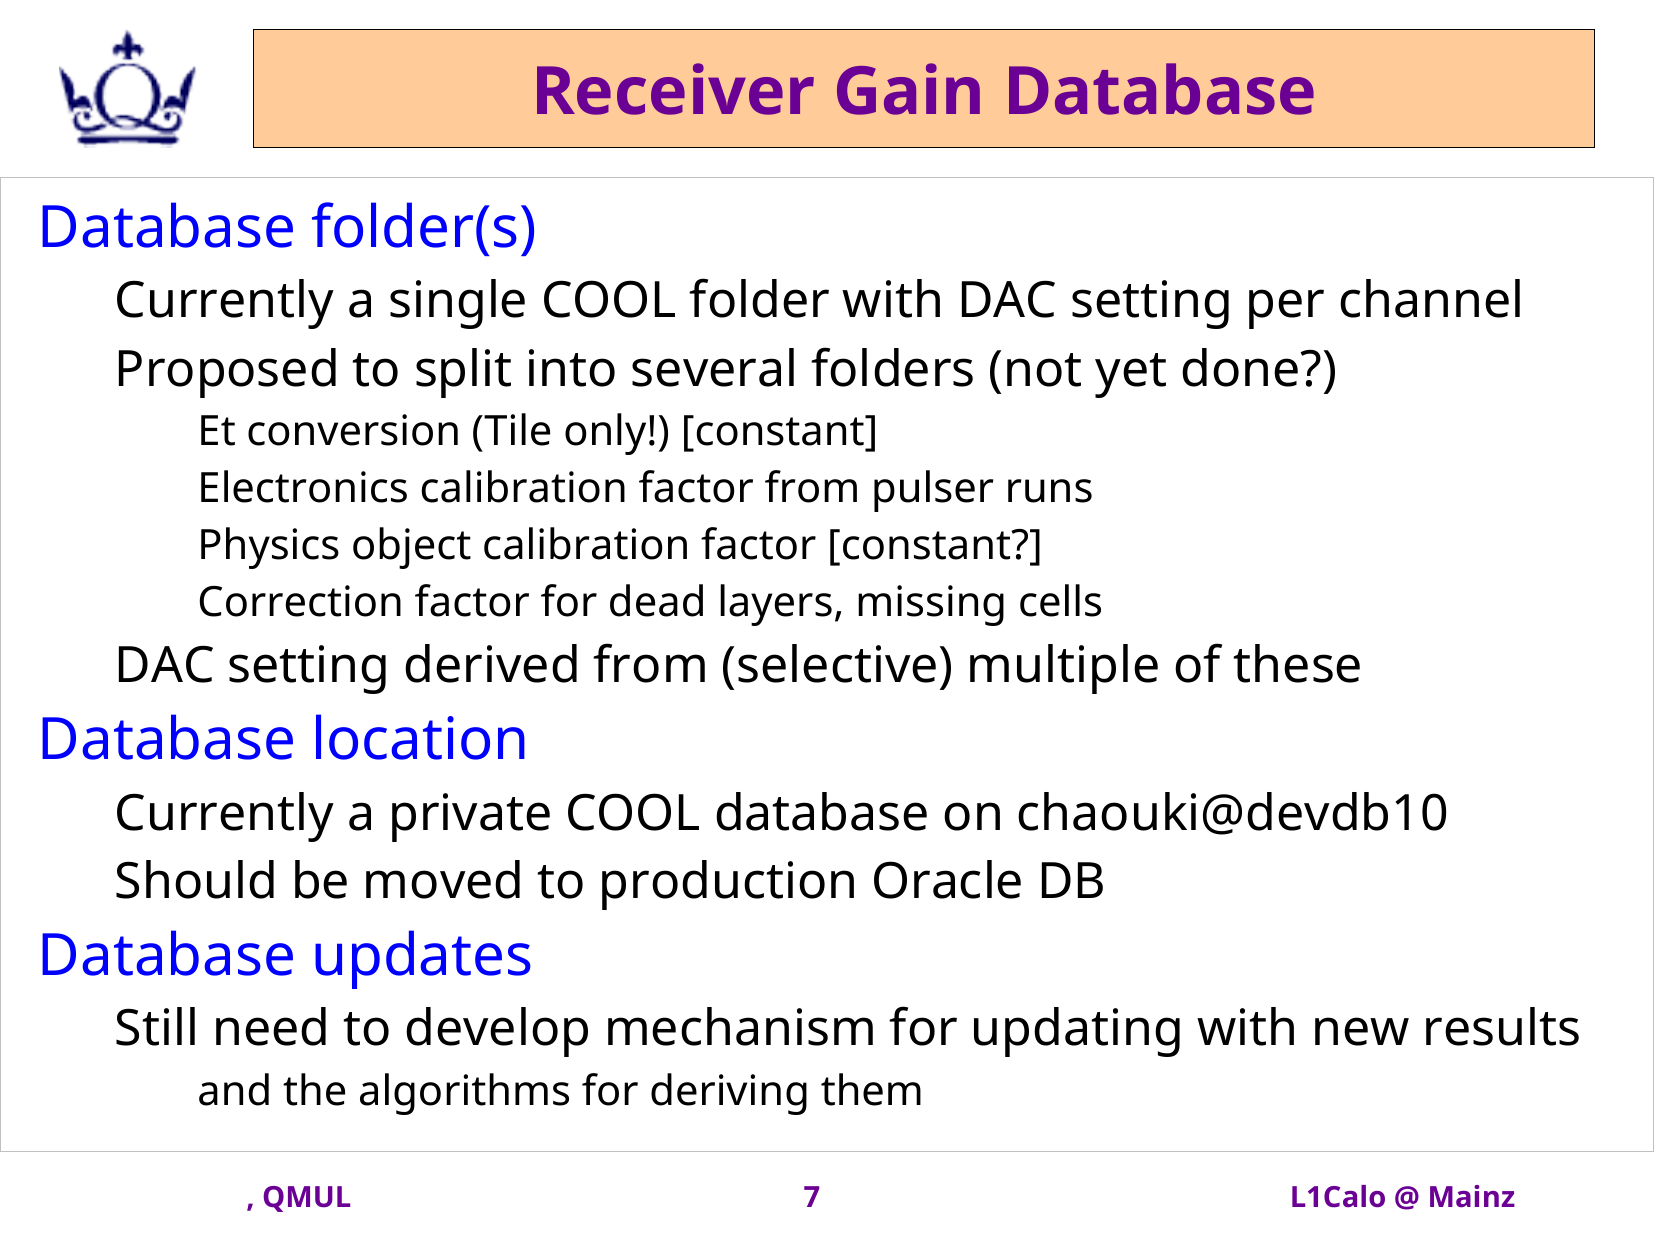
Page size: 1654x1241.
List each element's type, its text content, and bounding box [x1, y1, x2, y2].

picture [59, 29, 200, 148]
list Database folder(s) Currently a single COOL folder with DAC setting per channel Proposed to split into several folders (not yet done?) Et conversion (Tile only!) [constant] Electronics calibration factor from pulser runs Physics object calibration factor [constant?] Correction factor for dead layers, missing cells DAC setting derived from (selective) multiple of these Database location Currently a private COOL database on chaouki@devdb10 Should be moved to production Oracle DB Database updates Still need to develop mechanism for updating with new results and the algorithms for deriving them [20, 185, 1632, 1152]
title Receiver Gain Database [253, 29, 1595, 148]
